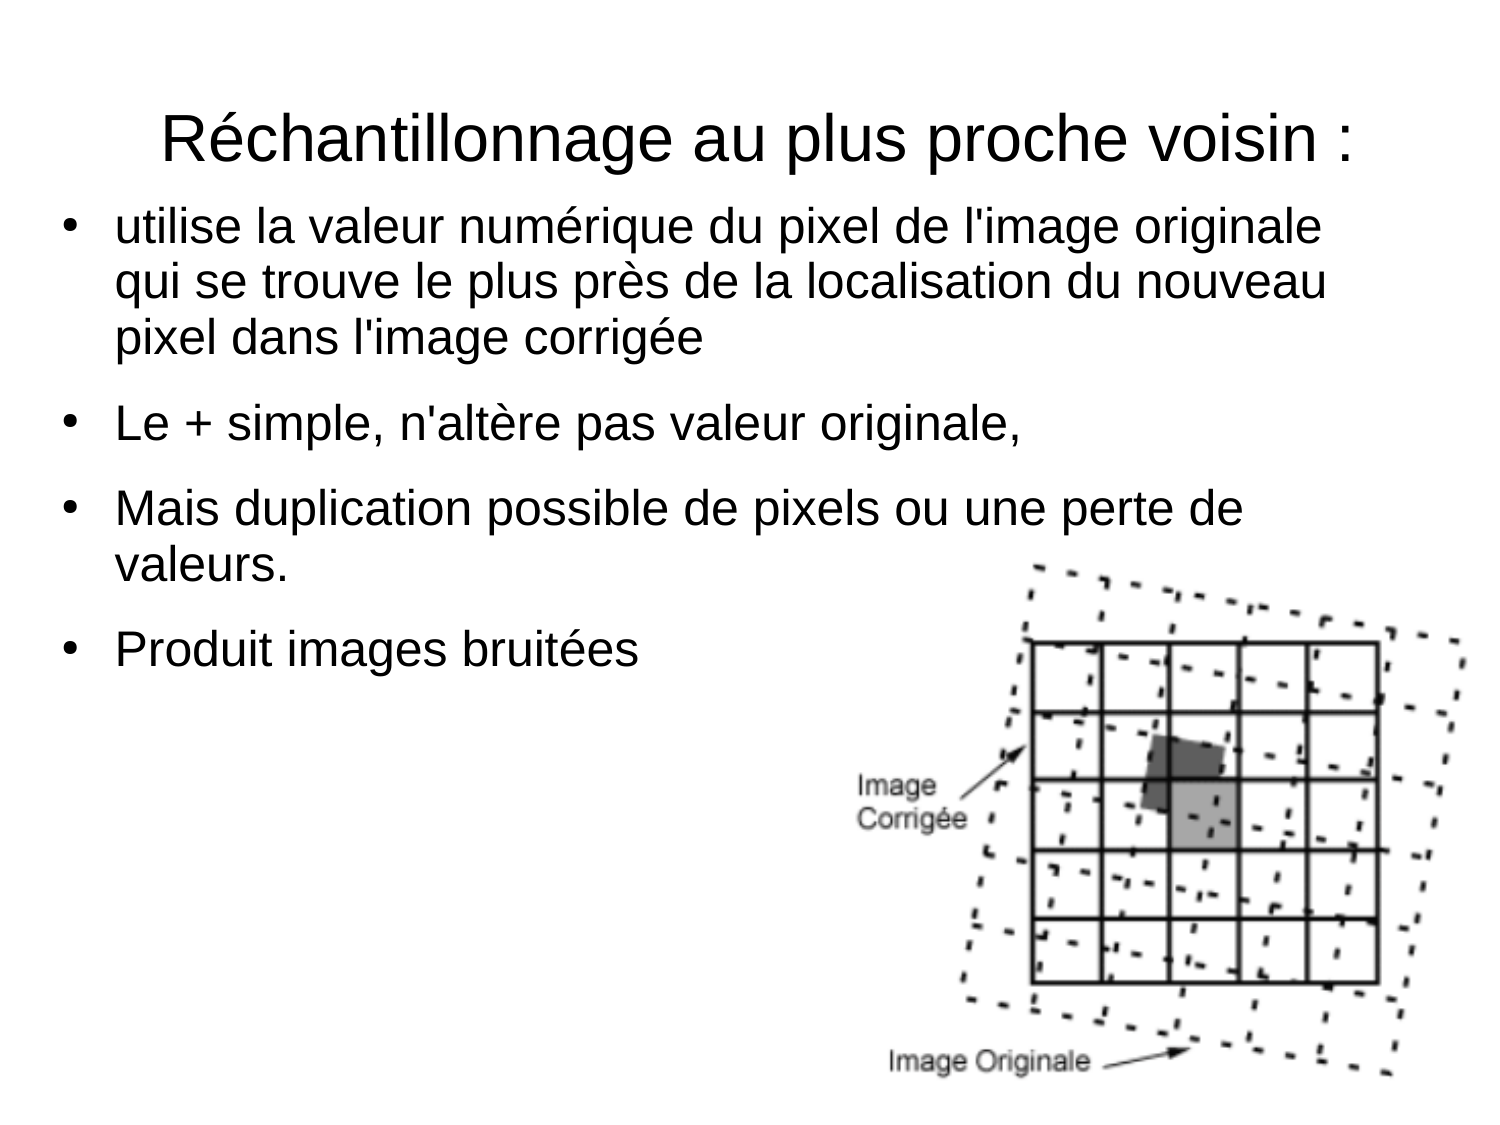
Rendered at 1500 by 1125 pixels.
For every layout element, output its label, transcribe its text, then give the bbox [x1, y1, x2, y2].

list utilise la valeur numérique du pixel de l'image originale qui se trouve le plus près de la localisation du nouveau pixel dans l'image corrigée Le + simple, n'altère pas valeur originale, Mais duplication possible de pixels ou une perte de valeurs. Produit images bruitées [43, 197, 1394, 851]
picture [844, 543, 1490, 1111]
title Réchantillonnage au plus proche voisin : [75, 44, 1425, 233]
